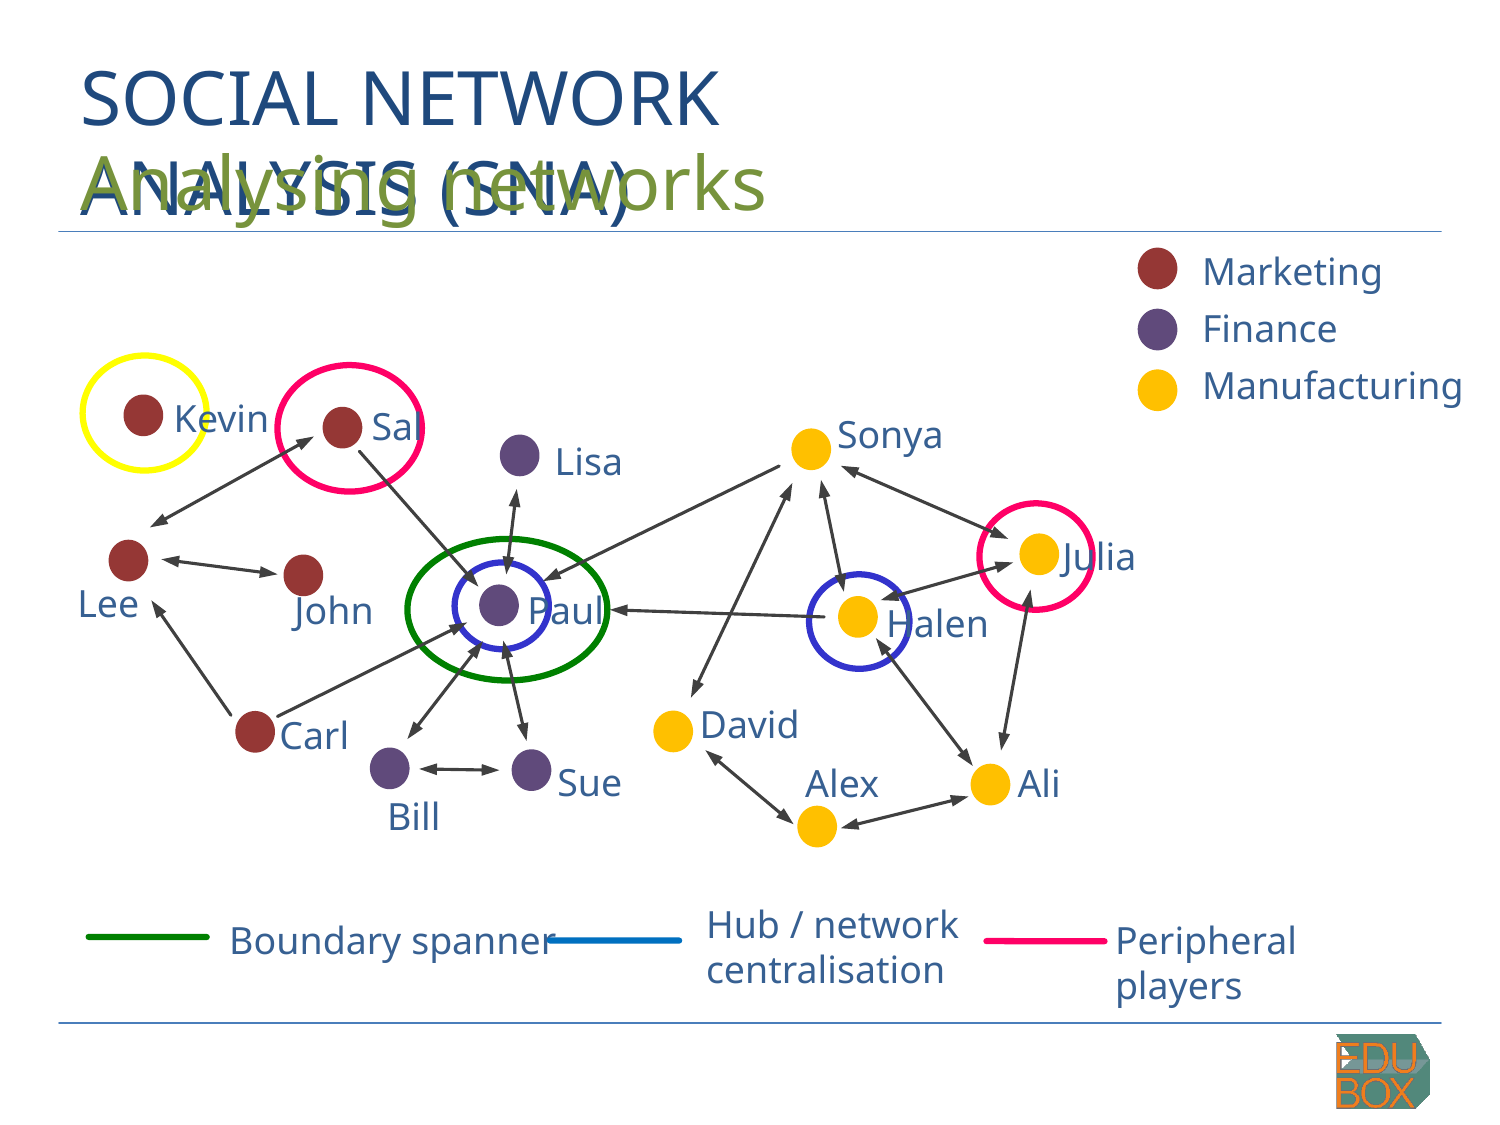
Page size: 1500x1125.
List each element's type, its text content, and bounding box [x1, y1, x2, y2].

text_box [125, 396, 158, 435]
text_box [1139, 371, 1176, 409]
text_box Sal [356, 395, 437, 457]
list Analysing networks [64, 127, 1040, 247]
text_box Ali [1002, 752, 1076, 814]
text_box [285, 556, 322, 579]
text_box [237, 713, 264, 751]
text_box [110, 541, 147, 573]
text_box [324, 408, 356, 447]
text_box [371, 749, 408, 785]
text_box Lee [62, 573, 152, 634]
text_box Lisa [539, 430, 635, 491]
text_box Sue [542, 751, 636, 812]
text_box [799, 813, 835, 846]
text_box Paul [512, 579, 615, 641]
text_box Julia [1047, 525, 1146, 587]
text_box [793, 430, 822, 469]
text_box [501, 436, 538, 475]
text_box [655, 712, 684, 751]
text_box [513, 751, 542, 789]
text_box Bill [371, 785, 451, 847]
text_box Alex [790, 752, 894, 813]
text_box [481, 586, 512, 625]
text_box David [684, 693, 810, 754]
text_box Carl [264, 704, 360, 766]
picture [1328, 1028, 1437, 1114]
text_box Hub / network centralisation [691, 893, 1093, 1000]
text_box Kevin [158, 387, 279, 449]
text_box [972, 765, 1002, 804]
text_box John [279, 579, 383, 640]
text_box [1021, 535, 1047, 574]
text_box Peripheral players [1100, 909, 1424, 970]
text_box Boundary spanner [214, 909, 621, 970]
title SOCIAL NETWORK ANALYSIS (SNA) [64, 42, 1436, 153]
text_box [1139, 249, 1176, 288]
text_box Sonya [822, 403, 955, 465]
text_box [1139, 310, 1176, 349]
text_box Marketing Finance Manufacturing [1187, 239, 1453, 417]
text_box Halen [871, 592, 998, 654]
text_box [840, 598, 871, 636]
